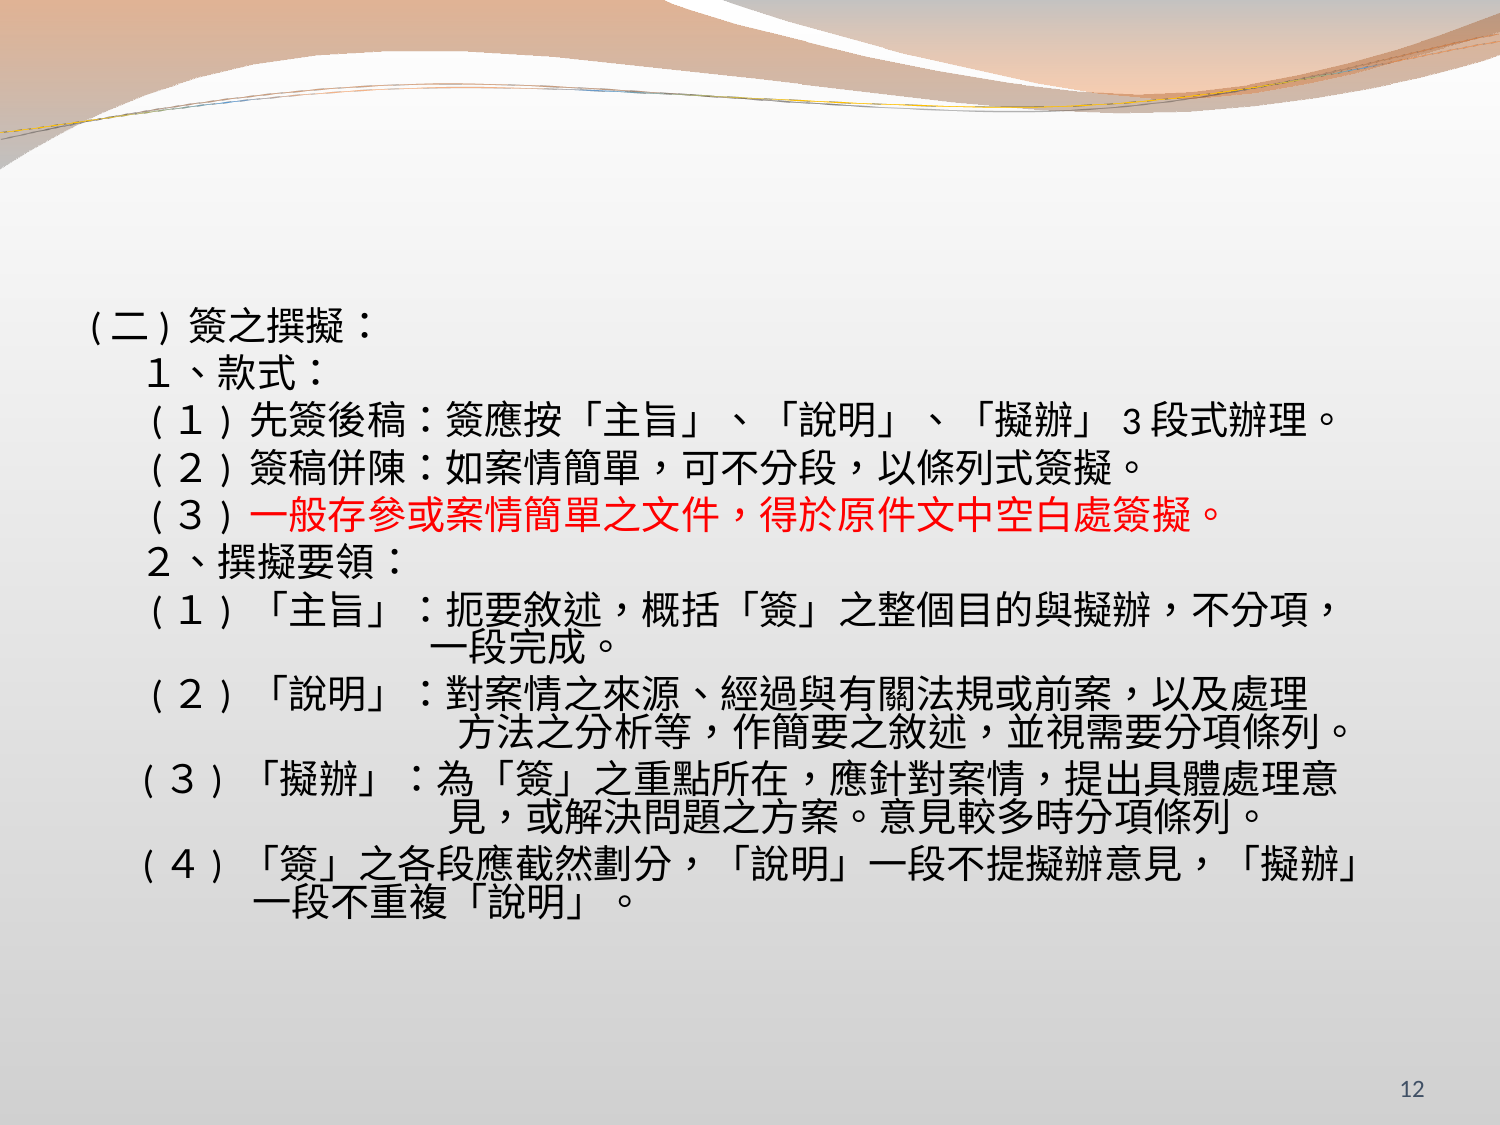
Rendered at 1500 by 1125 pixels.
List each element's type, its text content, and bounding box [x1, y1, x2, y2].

list (二) 簽之撰擬： １、款式： (１) 先簽後稿：簽應按「主旨」、「說明」、「擬辦」3段式辦理。 (２) 簽稿併陳：如案情簡單，可不分段，以條列式簽擬。 (３) 一般存參或案情簡單之文件，得於原件文中空白處簽擬。 ２、撰擬要領： (１) 「主旨」：扼要敘述，概括「簽」之整個目的與擬辦，不分項， 一段完成。 (２) 「說明」：對案情之來源、經過與有關法規或前案，以及處理 方法之分析等，作簡要之敘述，並視需要分項條列。 (３) 「擬辦」：為「簽」之重點所在，應針對案情，提出具體處理意 見，或解決問題之方案。意見較多時分項條列。 (４) 「簽」之各段應截然劃分，「說明」一段不提擬辦意見，「擬辦」 一段不重複「說明」。 [75, 302, 1426, 1038]
text_box <編號> [1299, 1042, 1426, 1103]
picture [0, 33, 1500, 140]
